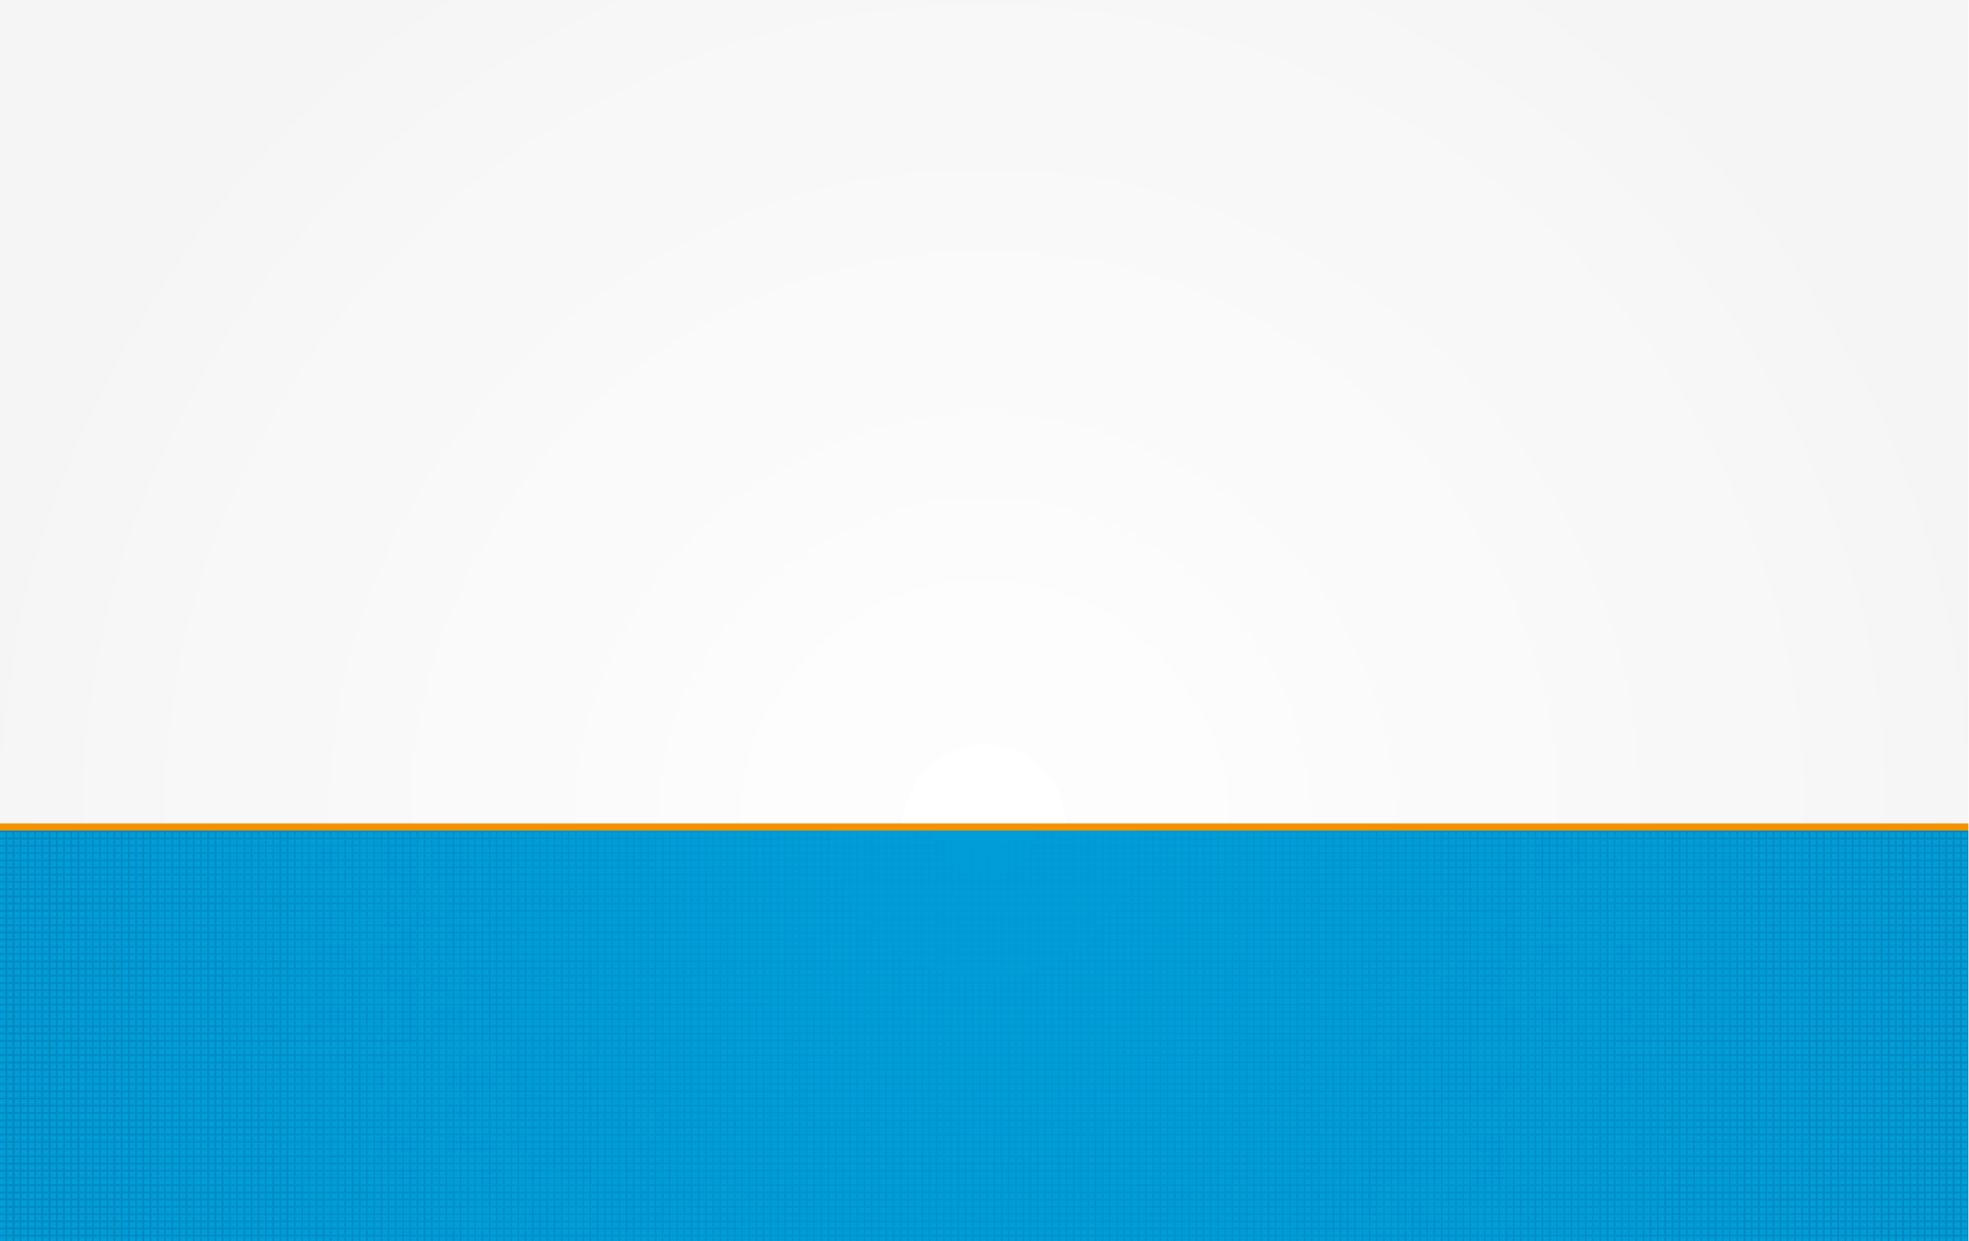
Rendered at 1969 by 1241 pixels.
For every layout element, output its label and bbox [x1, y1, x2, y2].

picture [0, 0, 1969, 830]
